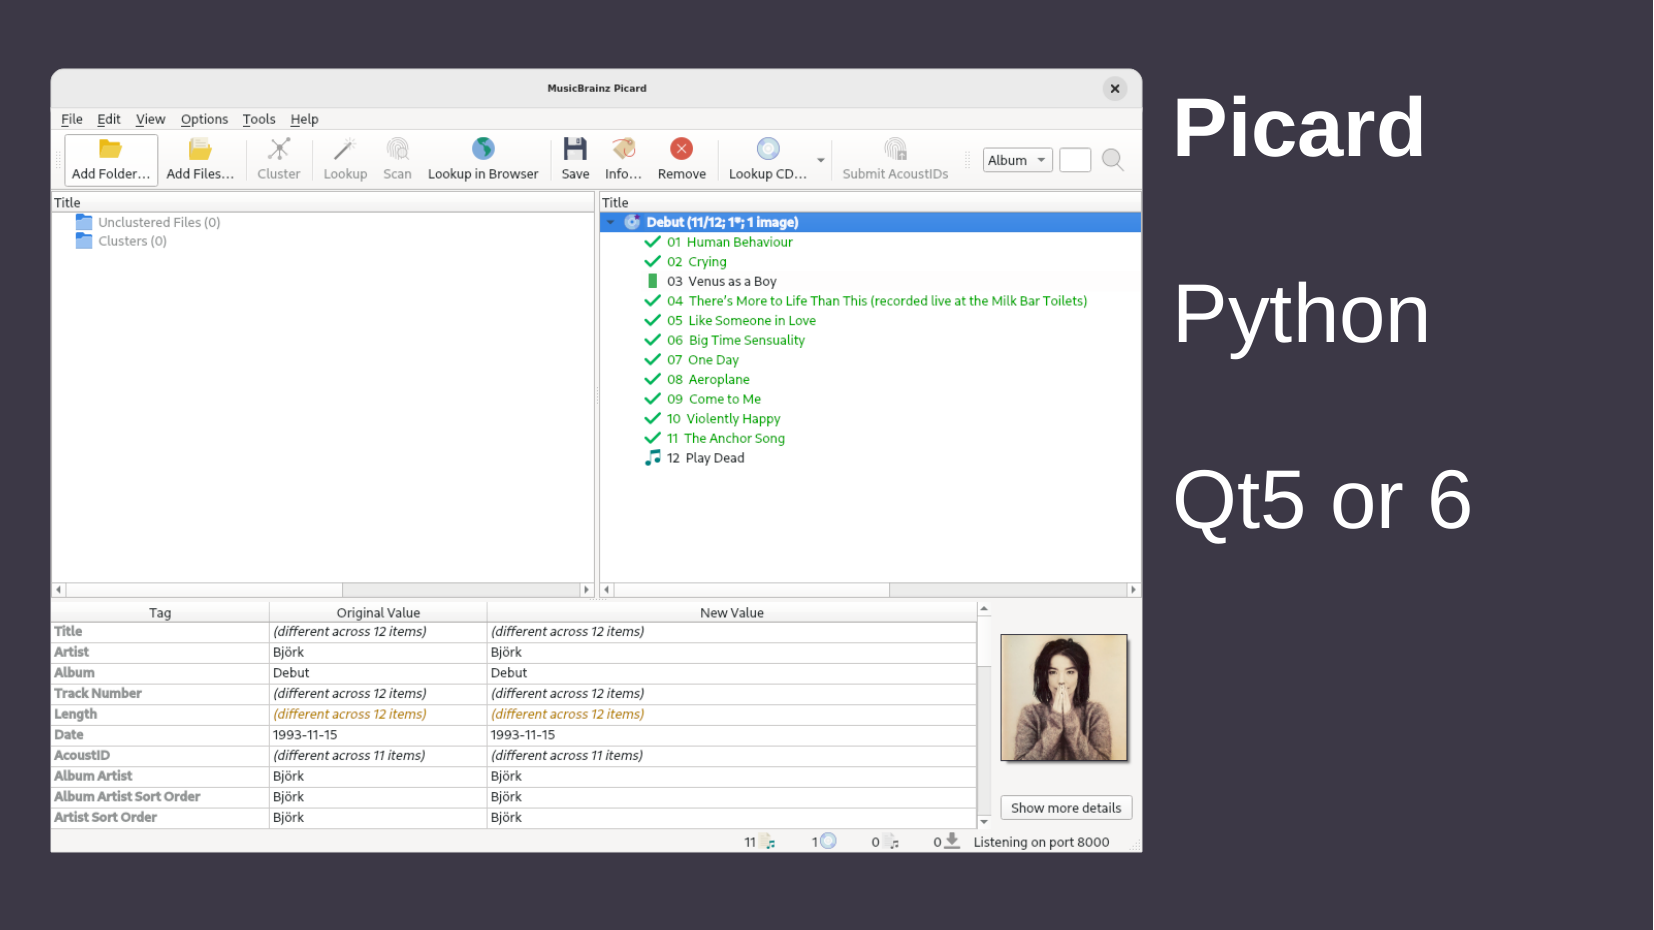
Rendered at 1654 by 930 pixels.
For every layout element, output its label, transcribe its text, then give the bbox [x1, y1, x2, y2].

text_box Picard Python Qt5 or 6 [1158, 73, 1653, 846]
picture [50, 68, 1143, 853]
